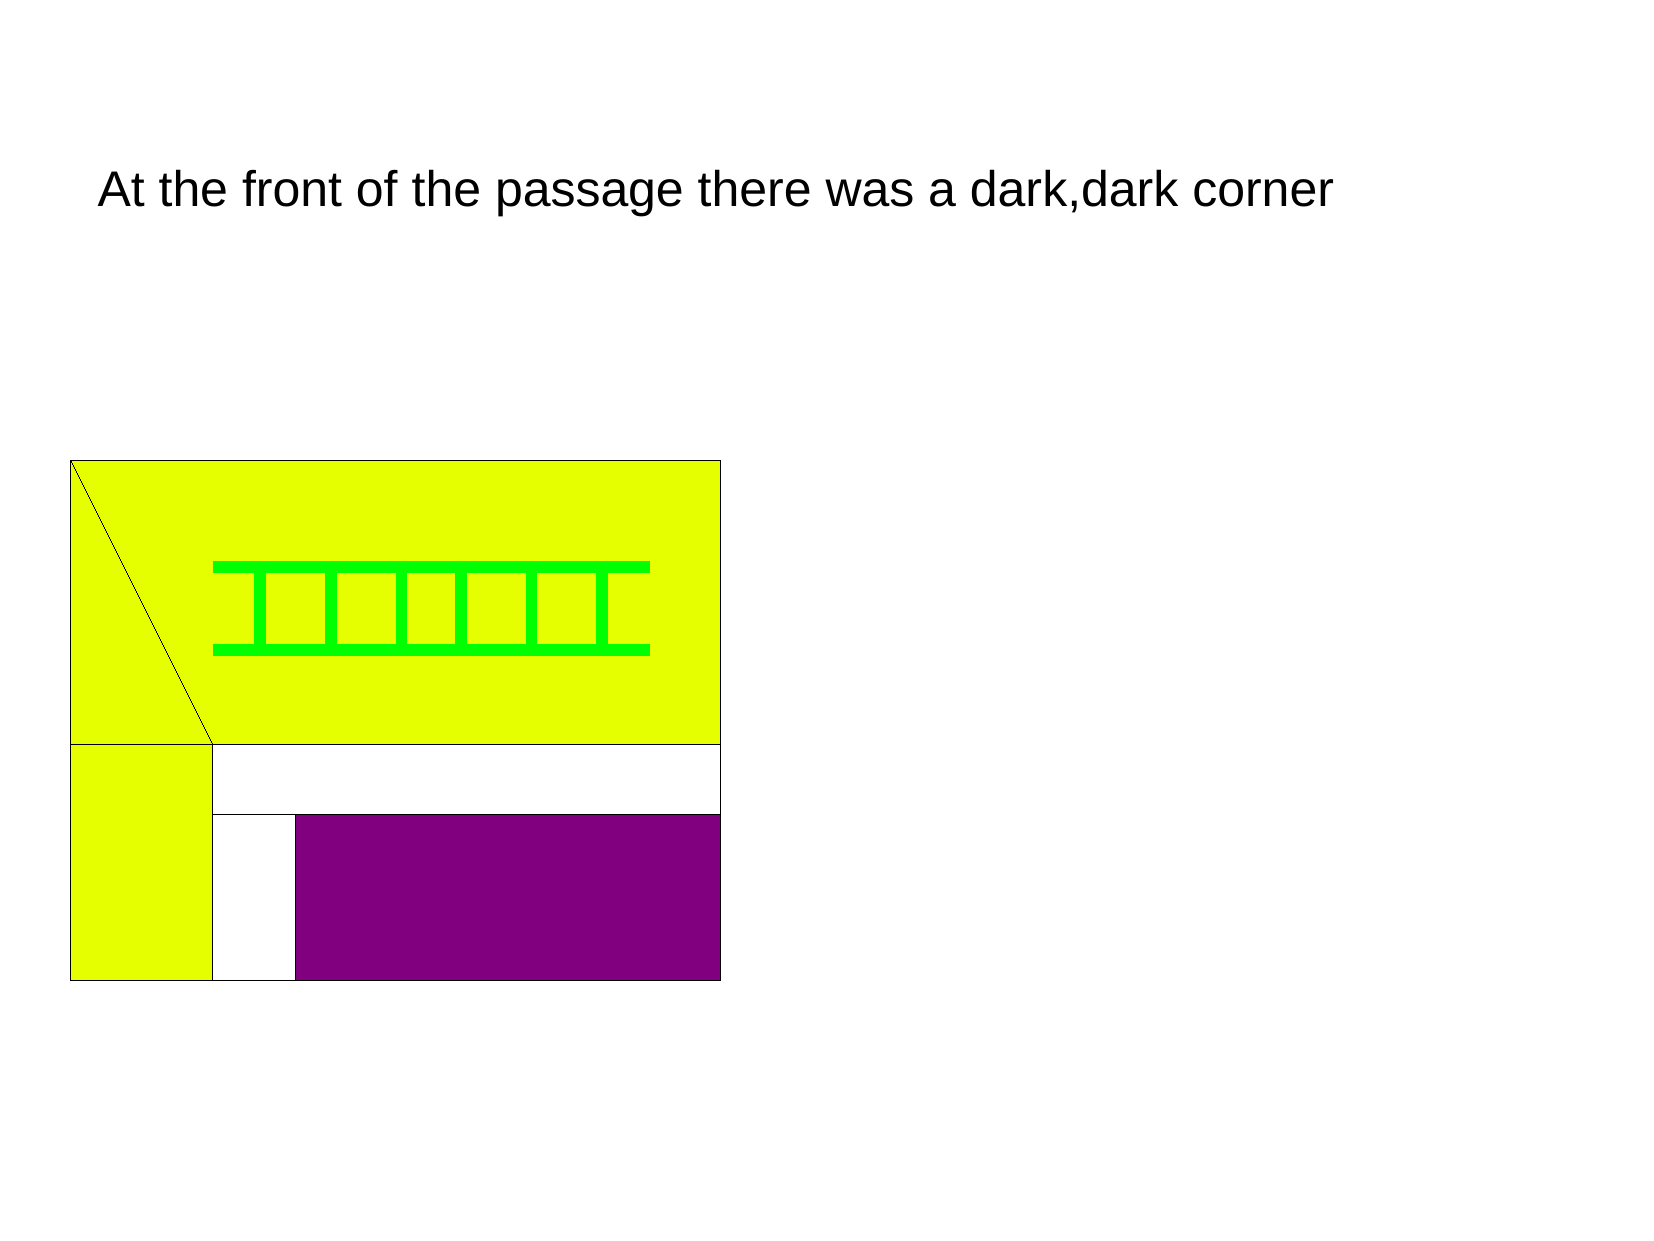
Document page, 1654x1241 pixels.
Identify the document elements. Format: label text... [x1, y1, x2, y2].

text_box At the front of the passage there was a dark,dark corner [82, 153, 1595, 225]
text_box [70, 460, 721, 981]
